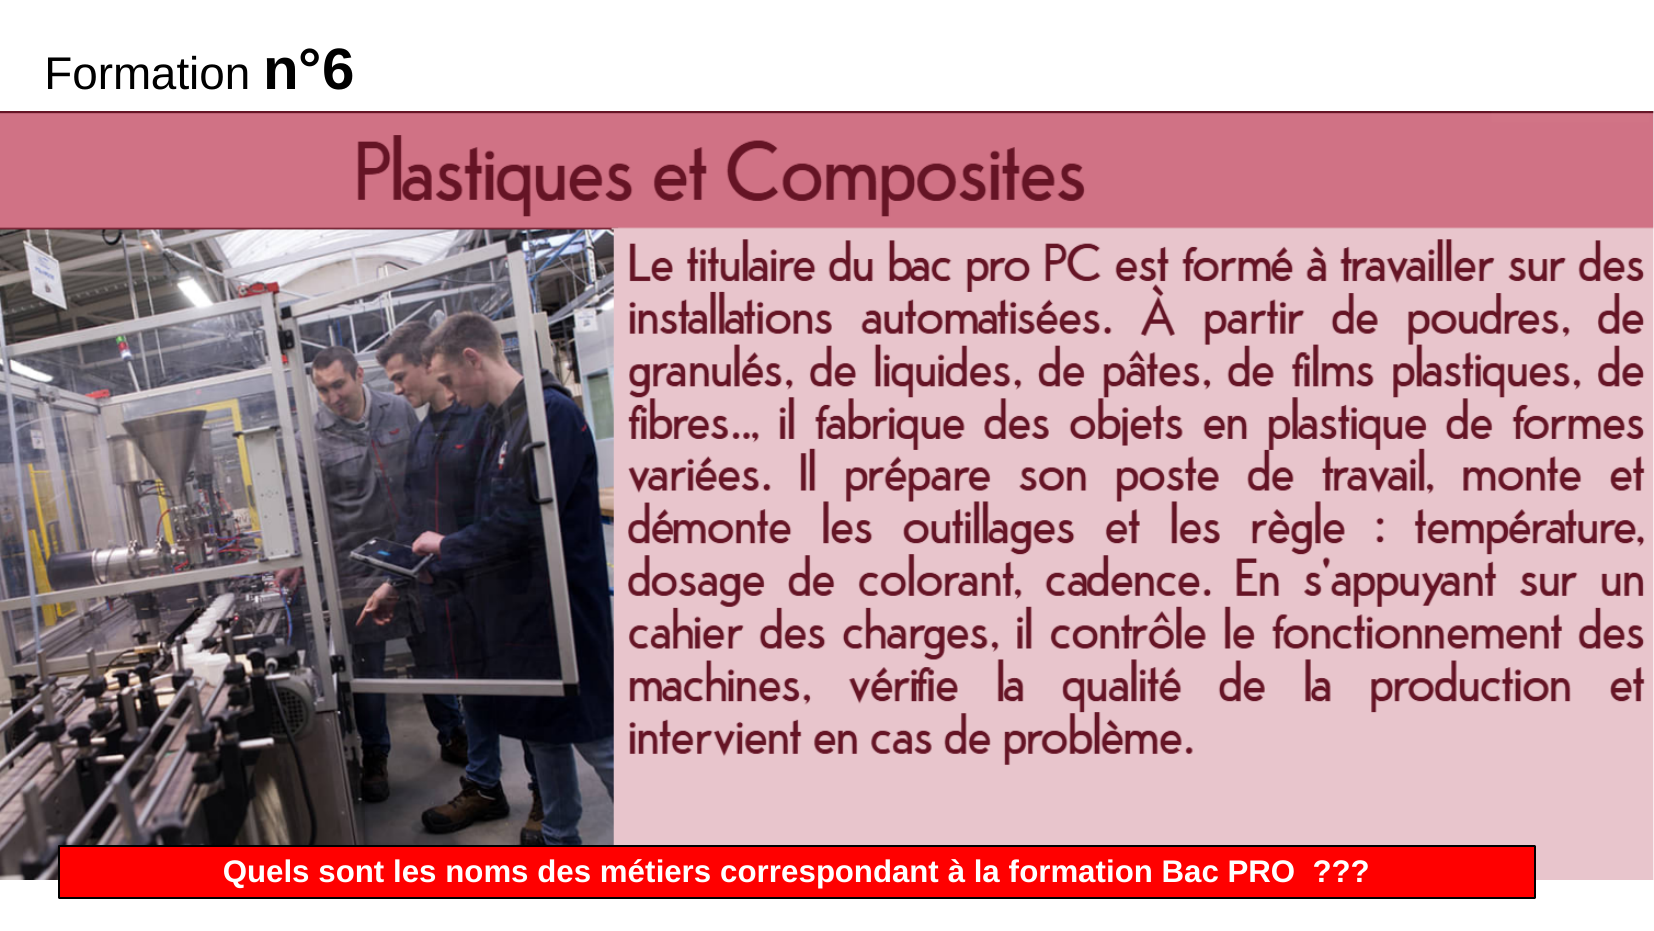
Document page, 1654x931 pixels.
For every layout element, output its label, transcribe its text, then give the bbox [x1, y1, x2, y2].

text_box Quels sont les noms des métiers correspondant à la formation Bac PRO ??? [59, 846, 1536, 898]
text_box Formation n°6 [29, 29, 473, 110]
picture [0, 111, 1654, 880]
